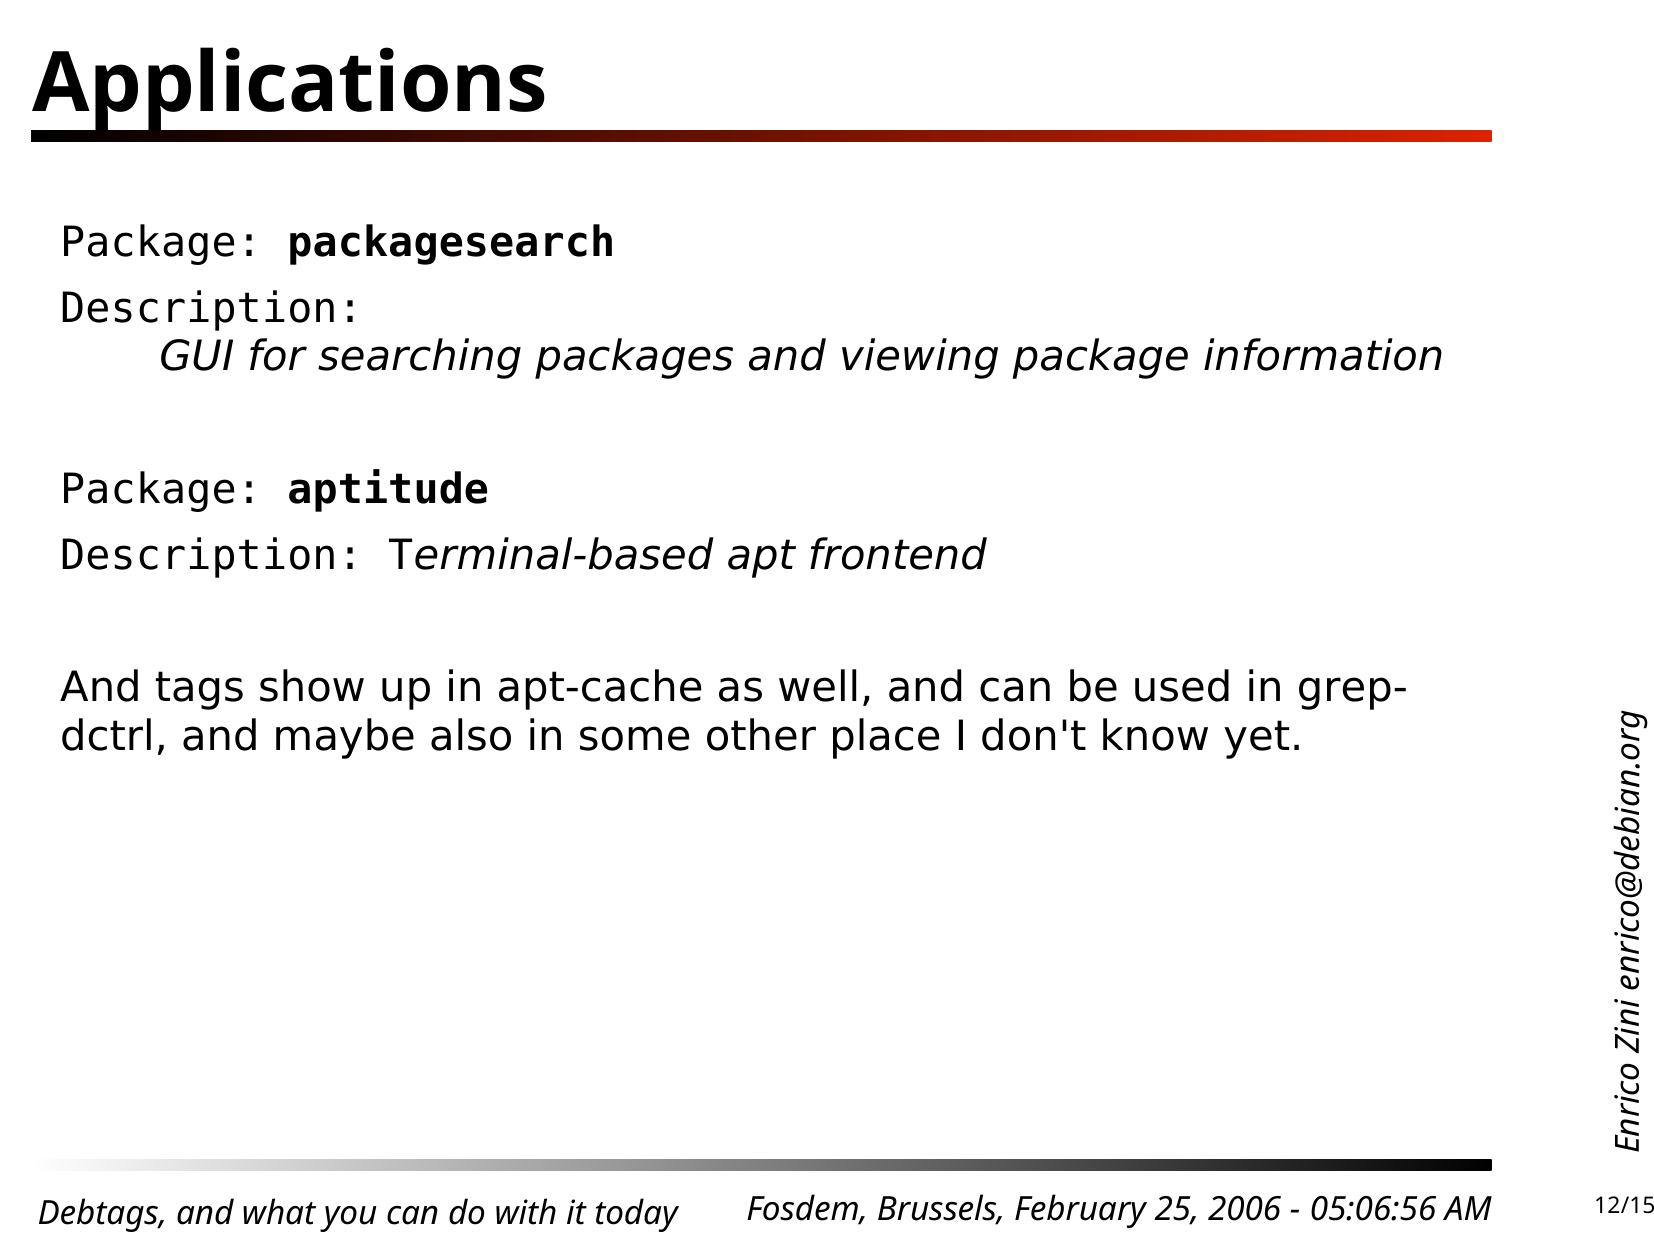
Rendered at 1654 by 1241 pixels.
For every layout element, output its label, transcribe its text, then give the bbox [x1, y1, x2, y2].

text_box Applications [32, 22, 1439, 159]
text_box Package: packagesearch Description: GUI for searching packages and viewing package information Package: aptitude Description: Terminal-based apt frontend And tags show up in apt-cache as well, and can be used in grep-dctrl, and maybe also in some other place I don't know yet. [60, 217, 1496, 1138]
